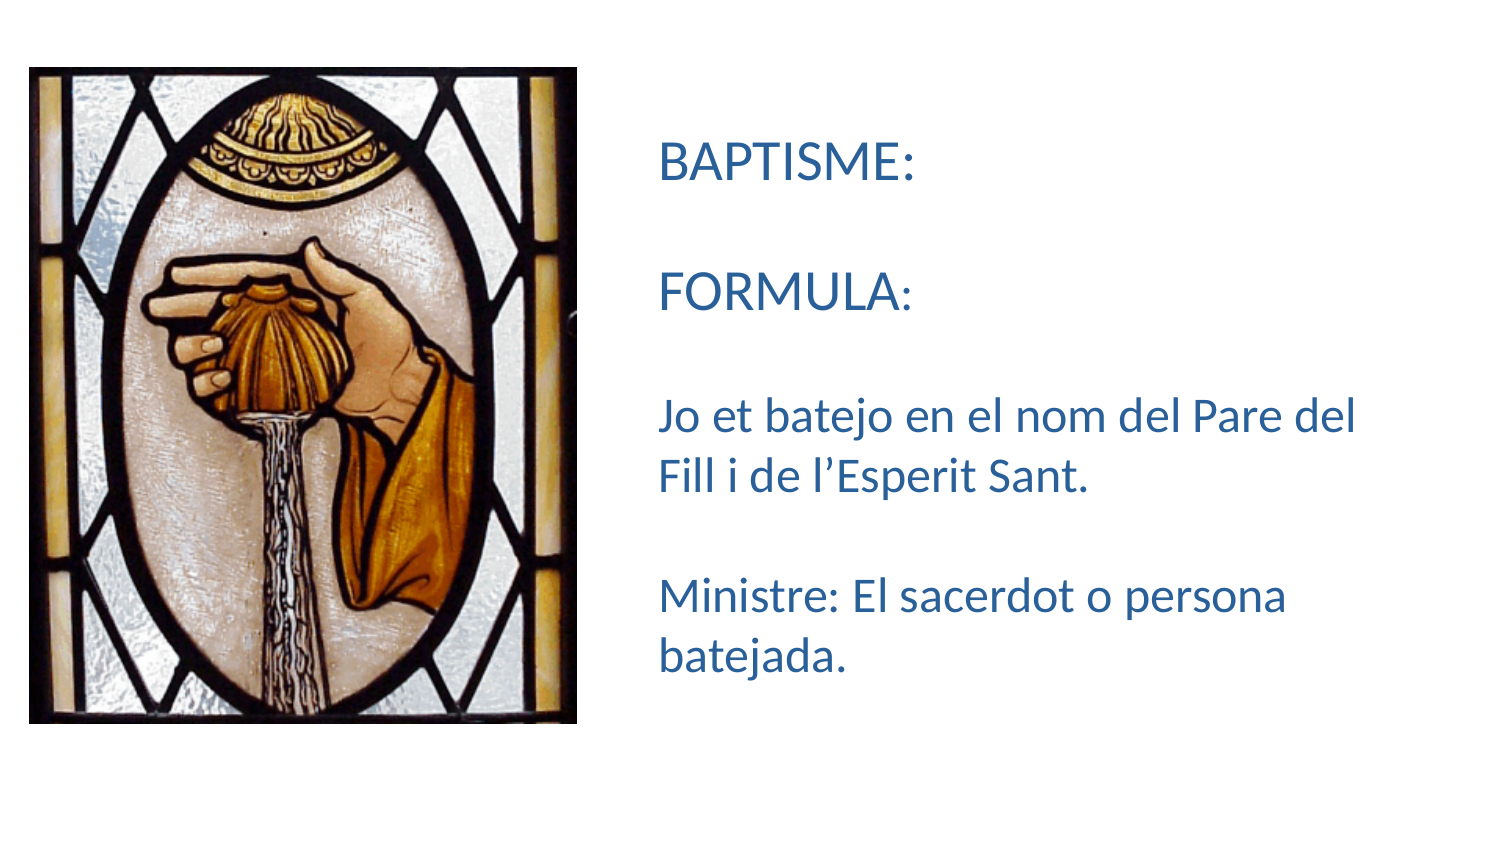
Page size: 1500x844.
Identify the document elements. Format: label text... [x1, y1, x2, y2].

text_box BAPTISME: FORMULA: Jo et batejo en el nom del Pare del Fill i de l’Esperit Sant. Ministre: El sacerdot o persona batejada. [643, 114, 1431, 690]
picture [29, 67, 577, 724]
